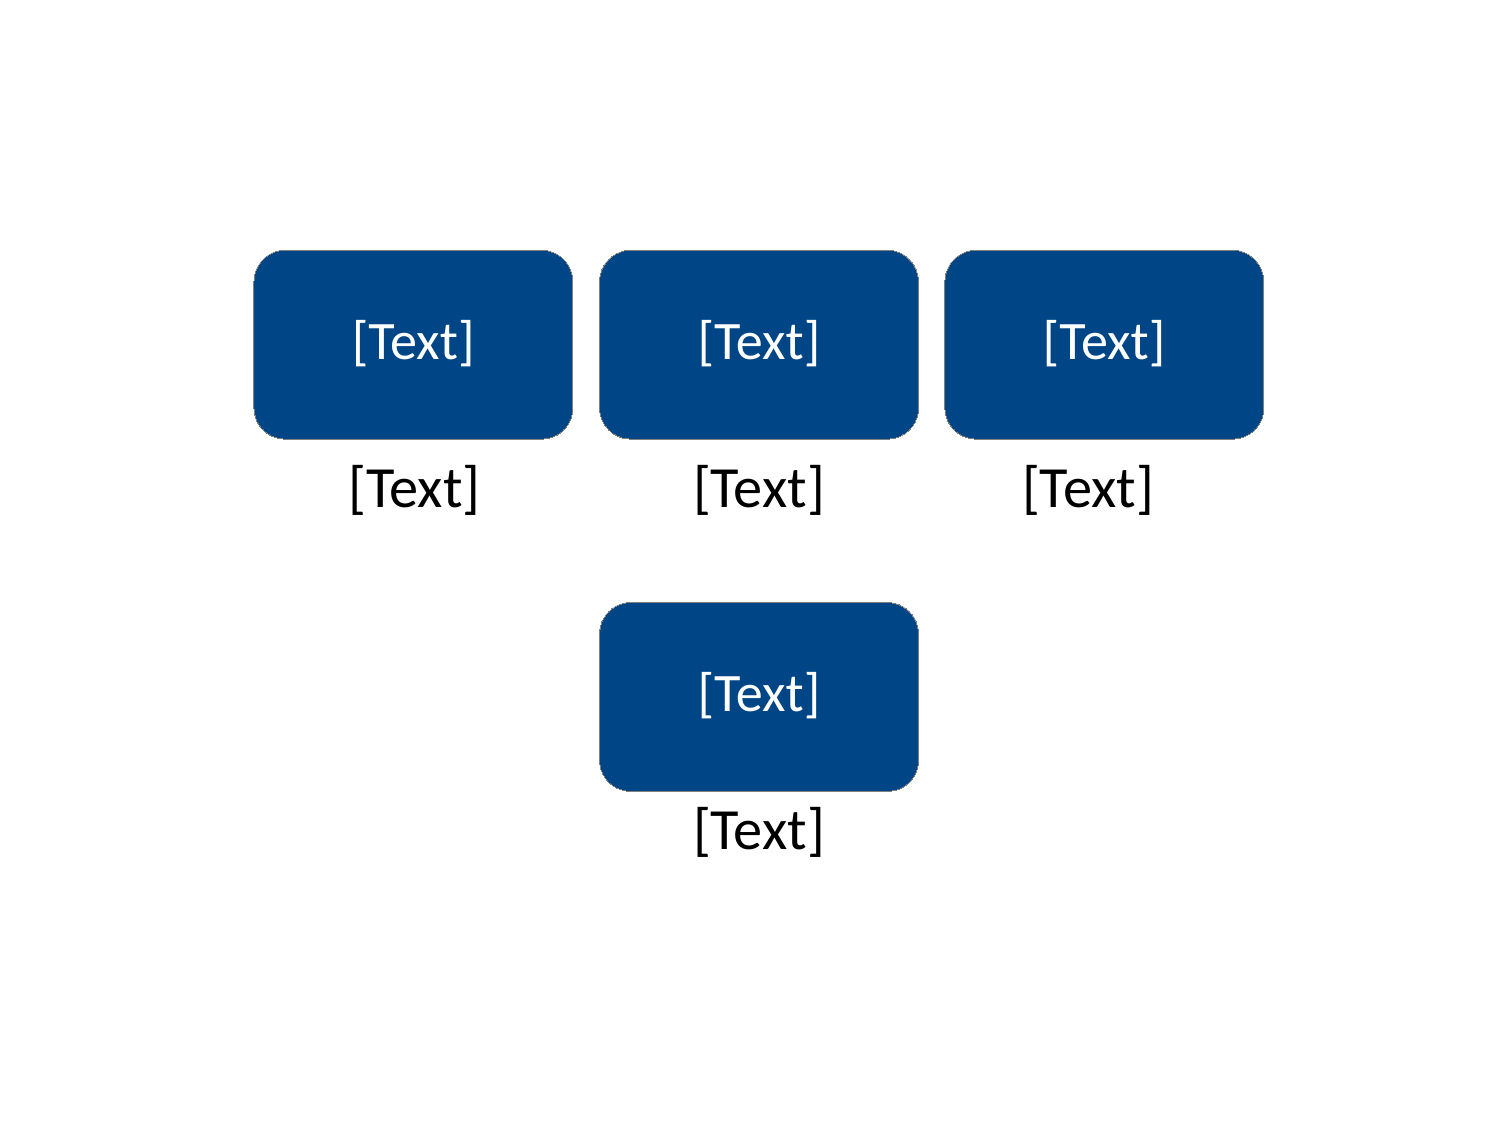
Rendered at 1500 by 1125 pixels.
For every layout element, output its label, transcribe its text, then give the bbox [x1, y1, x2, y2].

text_box [Text] [253, 250, 573, 440]
text_box [Text] [599, 602, 919, 792]
text_box [Text] [318, 448, 511, 535]
text_box [Text] [992, 448, 1184, 535]
text_box [Text] [663, 448, 855, 535]
text_box [Text] [663, 792, 855, 878]
text_box [Text] [599, 250, 919, 440]
text_box [Text] [944, 250, 1264, 440]
